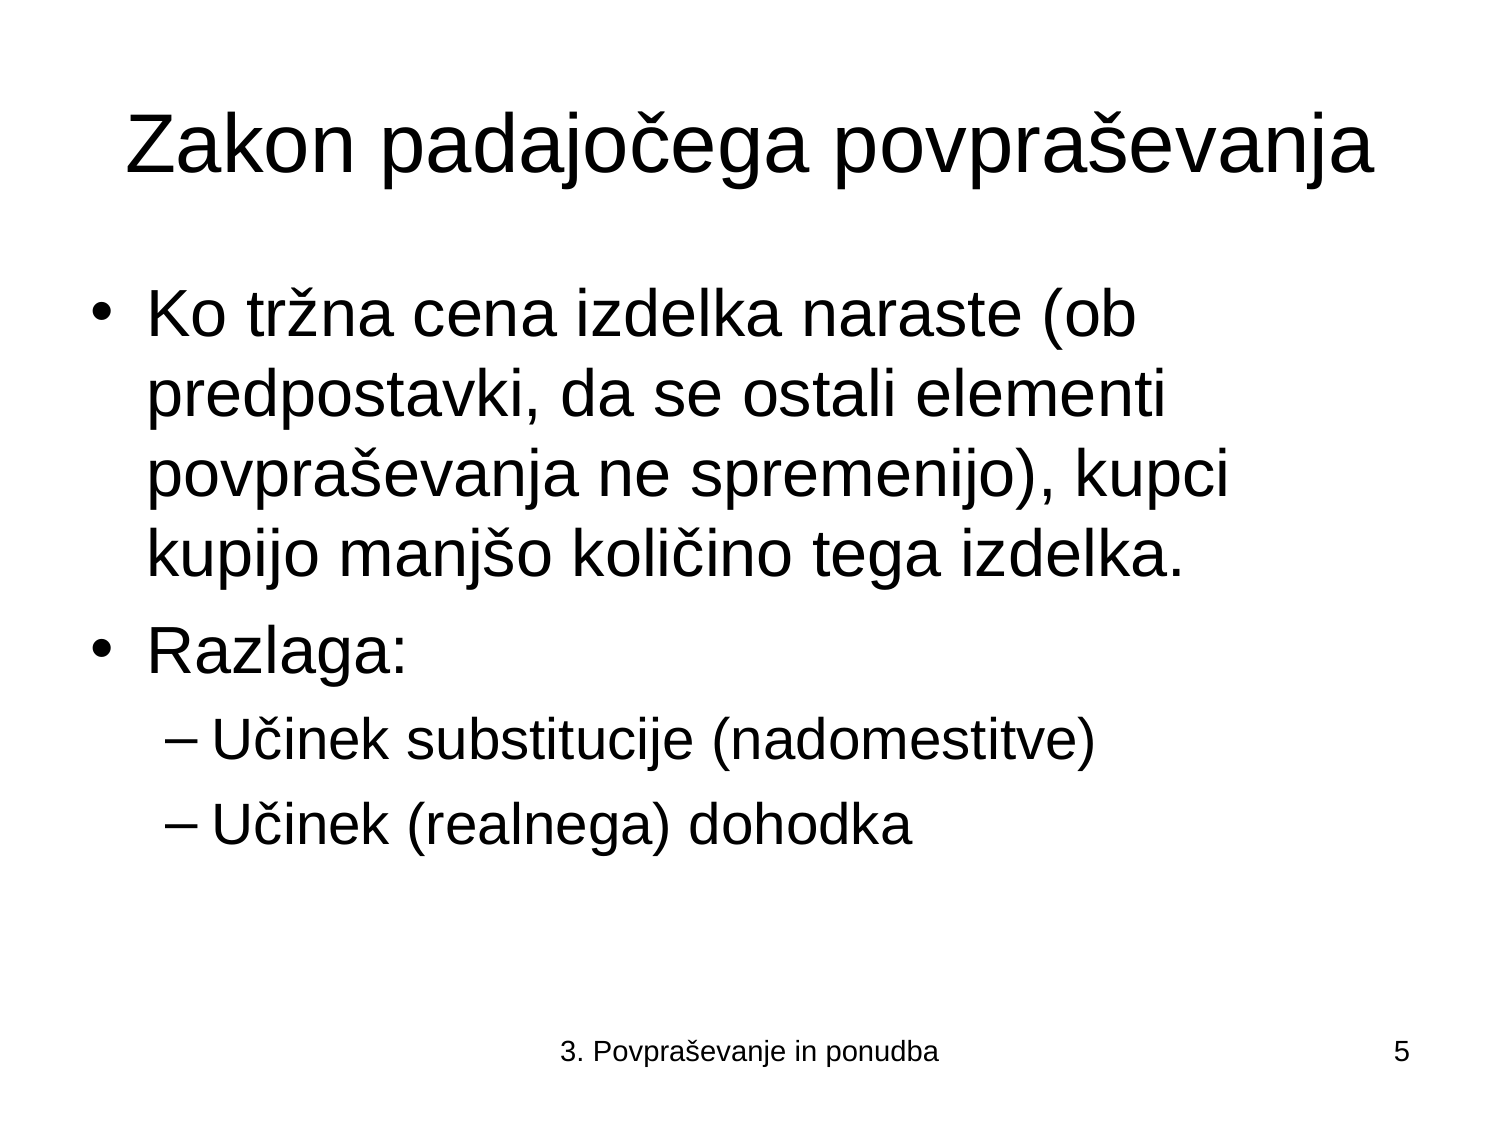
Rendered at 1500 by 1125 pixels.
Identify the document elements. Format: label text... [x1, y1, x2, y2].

title Zakon padajočega povpraševanja [75, 45, 1426, 233]
text_box 3. Povpraševanje in ponudba [512, 1024, 988, 1103]
text_box <number> [1074, 1024, 1426, 1103]
list Ko tržna cena izdelka naraste (ob predpostavki, da se ostali elementi povpraševanja ne spremenijo), kupci kupijo manjšo količino tega izdelka. Razlaga: Učinek substitucije (nadomestitve) Učinek (realnega) dohodka [75, 262, 1426, 1006]
